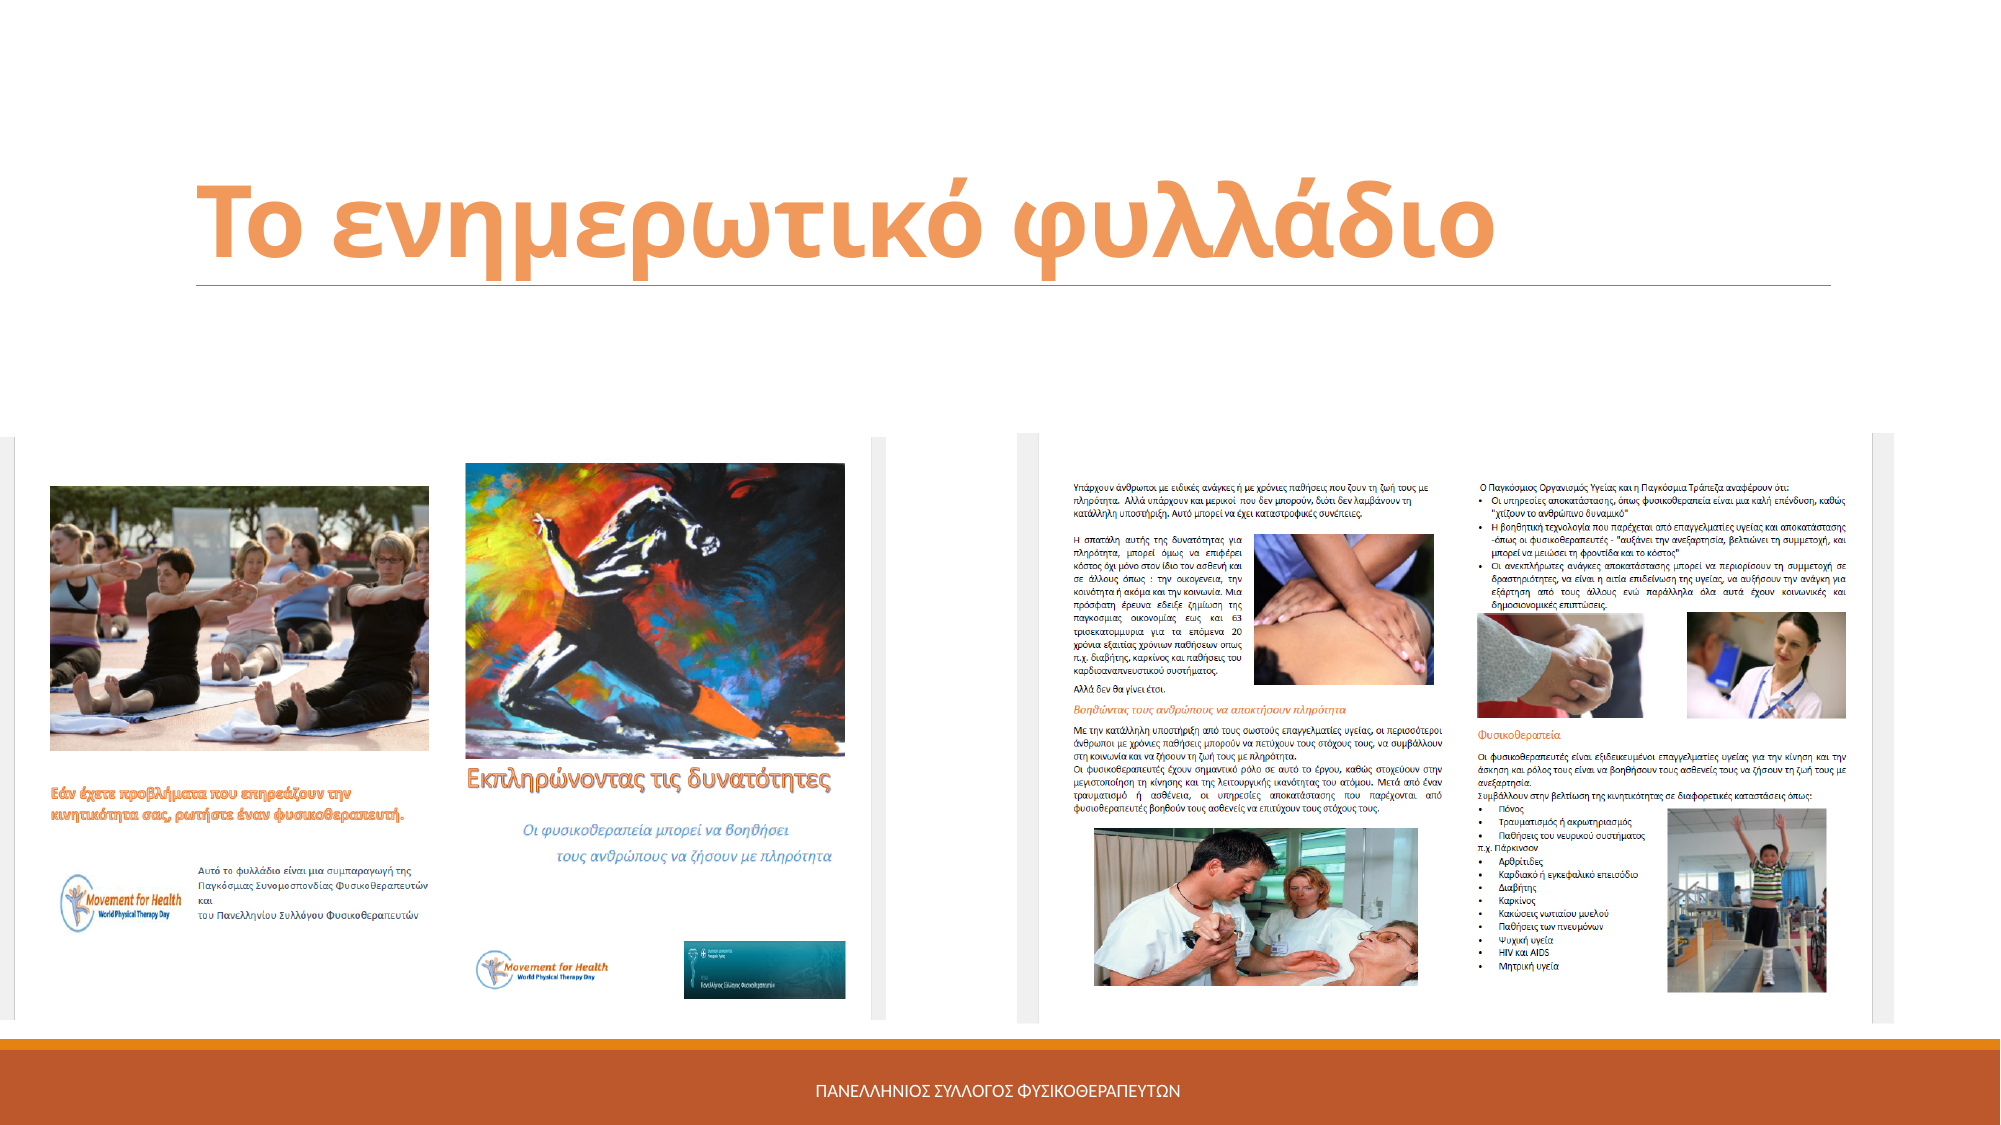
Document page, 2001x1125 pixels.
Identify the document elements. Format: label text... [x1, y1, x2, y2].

title Το ενημερωτικό φυλλάδιο [180, 47, 1831, 286]
picture [1016, 433, 1895, 1031]
picture [0, 437, 886, 1028]
text_box ΠΑΝΕΛΛΗΝΙΟΣ ΣΥΛΛΟΓΟΣ ΦΥΣΙΚΟΘΕΡΑΠΕΥΤΩΝ [604, 1059, 1396, 1120]
